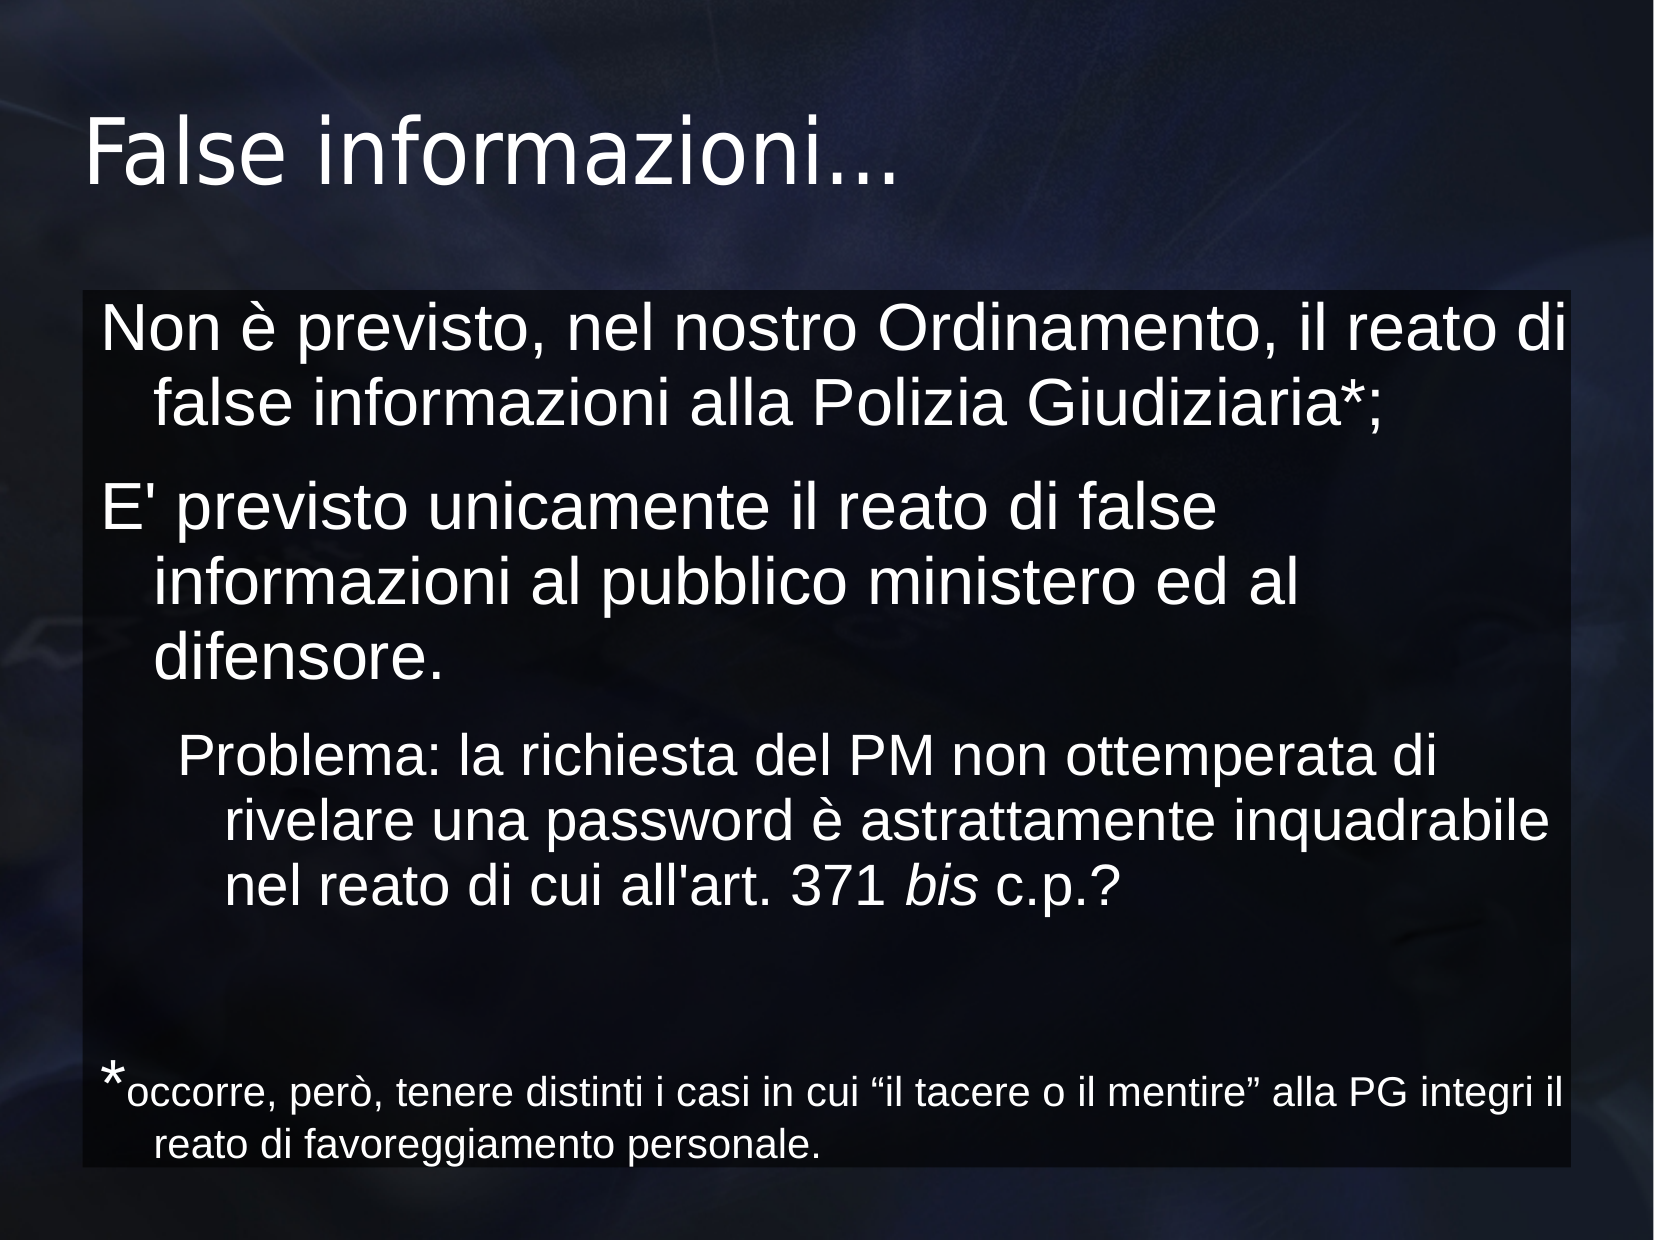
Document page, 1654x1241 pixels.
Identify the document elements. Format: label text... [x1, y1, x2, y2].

list Non è previsto, nel nostro Ordinamento, il reato di false informazioni alla Polizia Giudiziaria*; E' previsto unicamente il reato di false informazioni al pubblico ministero ed al difensore. Problema: la richiesta del PM non ottemperata di rivelare una password è astrattamente inquadrabile nel reato di cui all'art. 371 bis c.p.? *occorre, però, tenere distinti i casi in cui “il tacere o il mentire” alla PG integri il reato di favoreggiamento personale. [82, 290, 1571, 1168]
picture [0, 0, 1654, 1240]
title False informazioni... [82, 56, 1571, 250]
